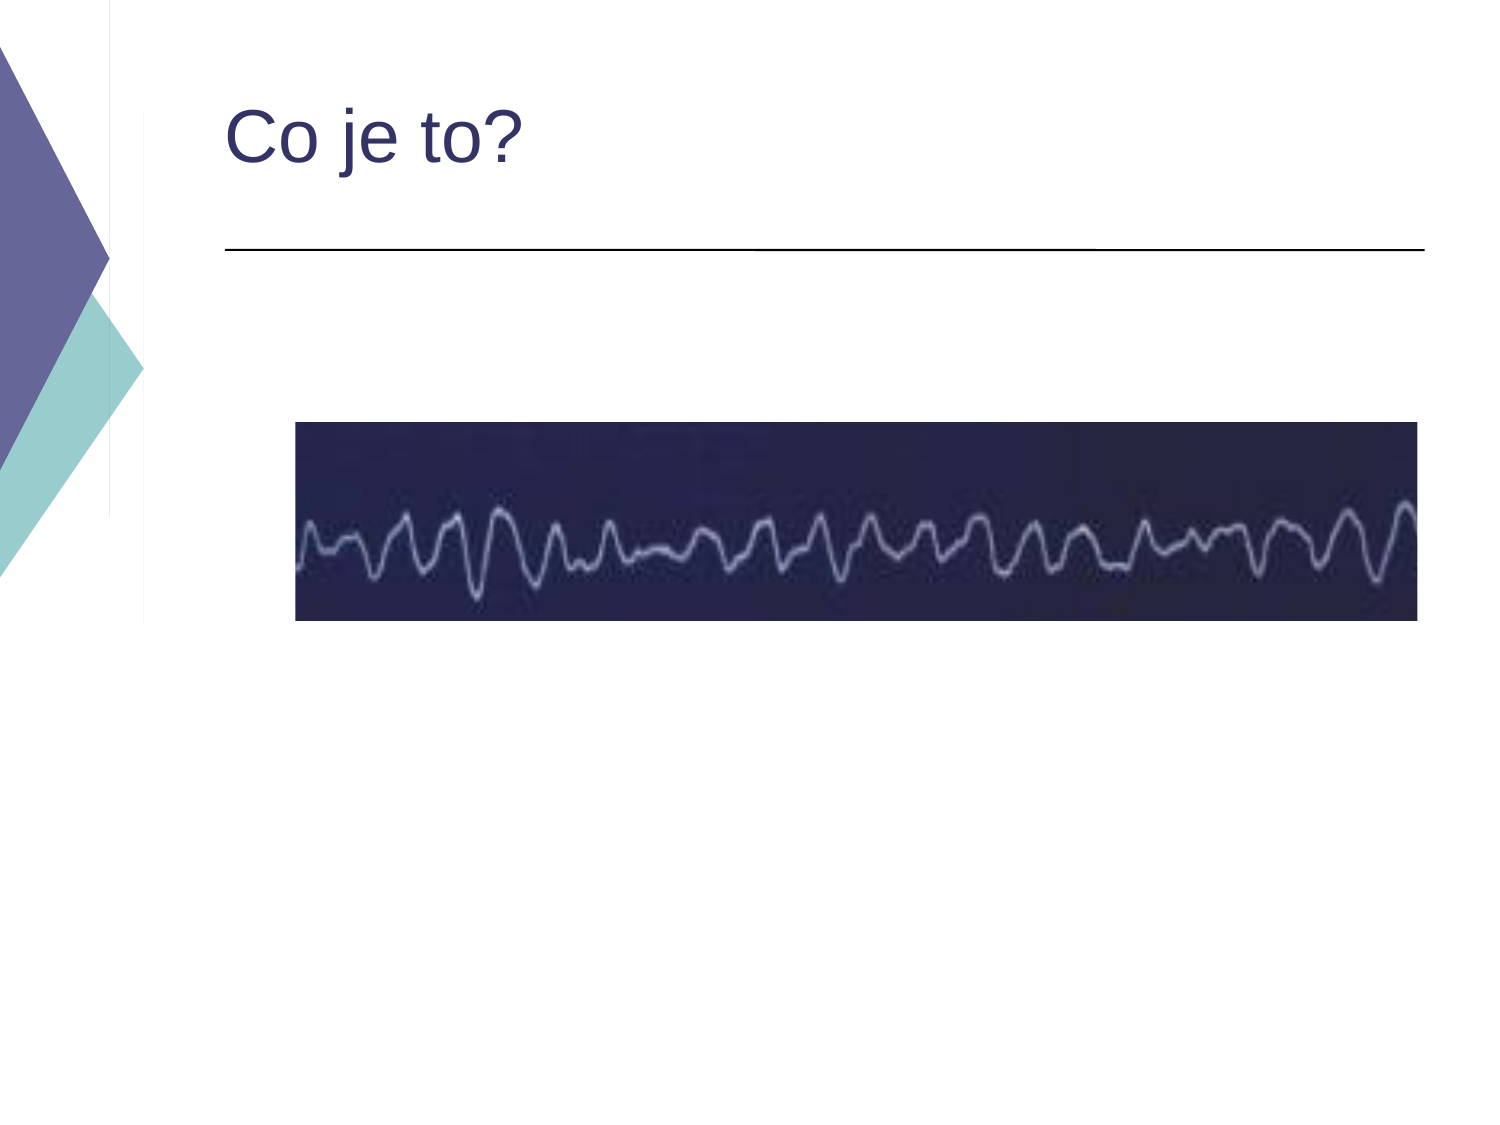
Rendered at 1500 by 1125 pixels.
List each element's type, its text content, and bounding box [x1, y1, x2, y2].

picture [295, 422, 1418, 621]
title Co je to? [224, 41, 1425, 237]
